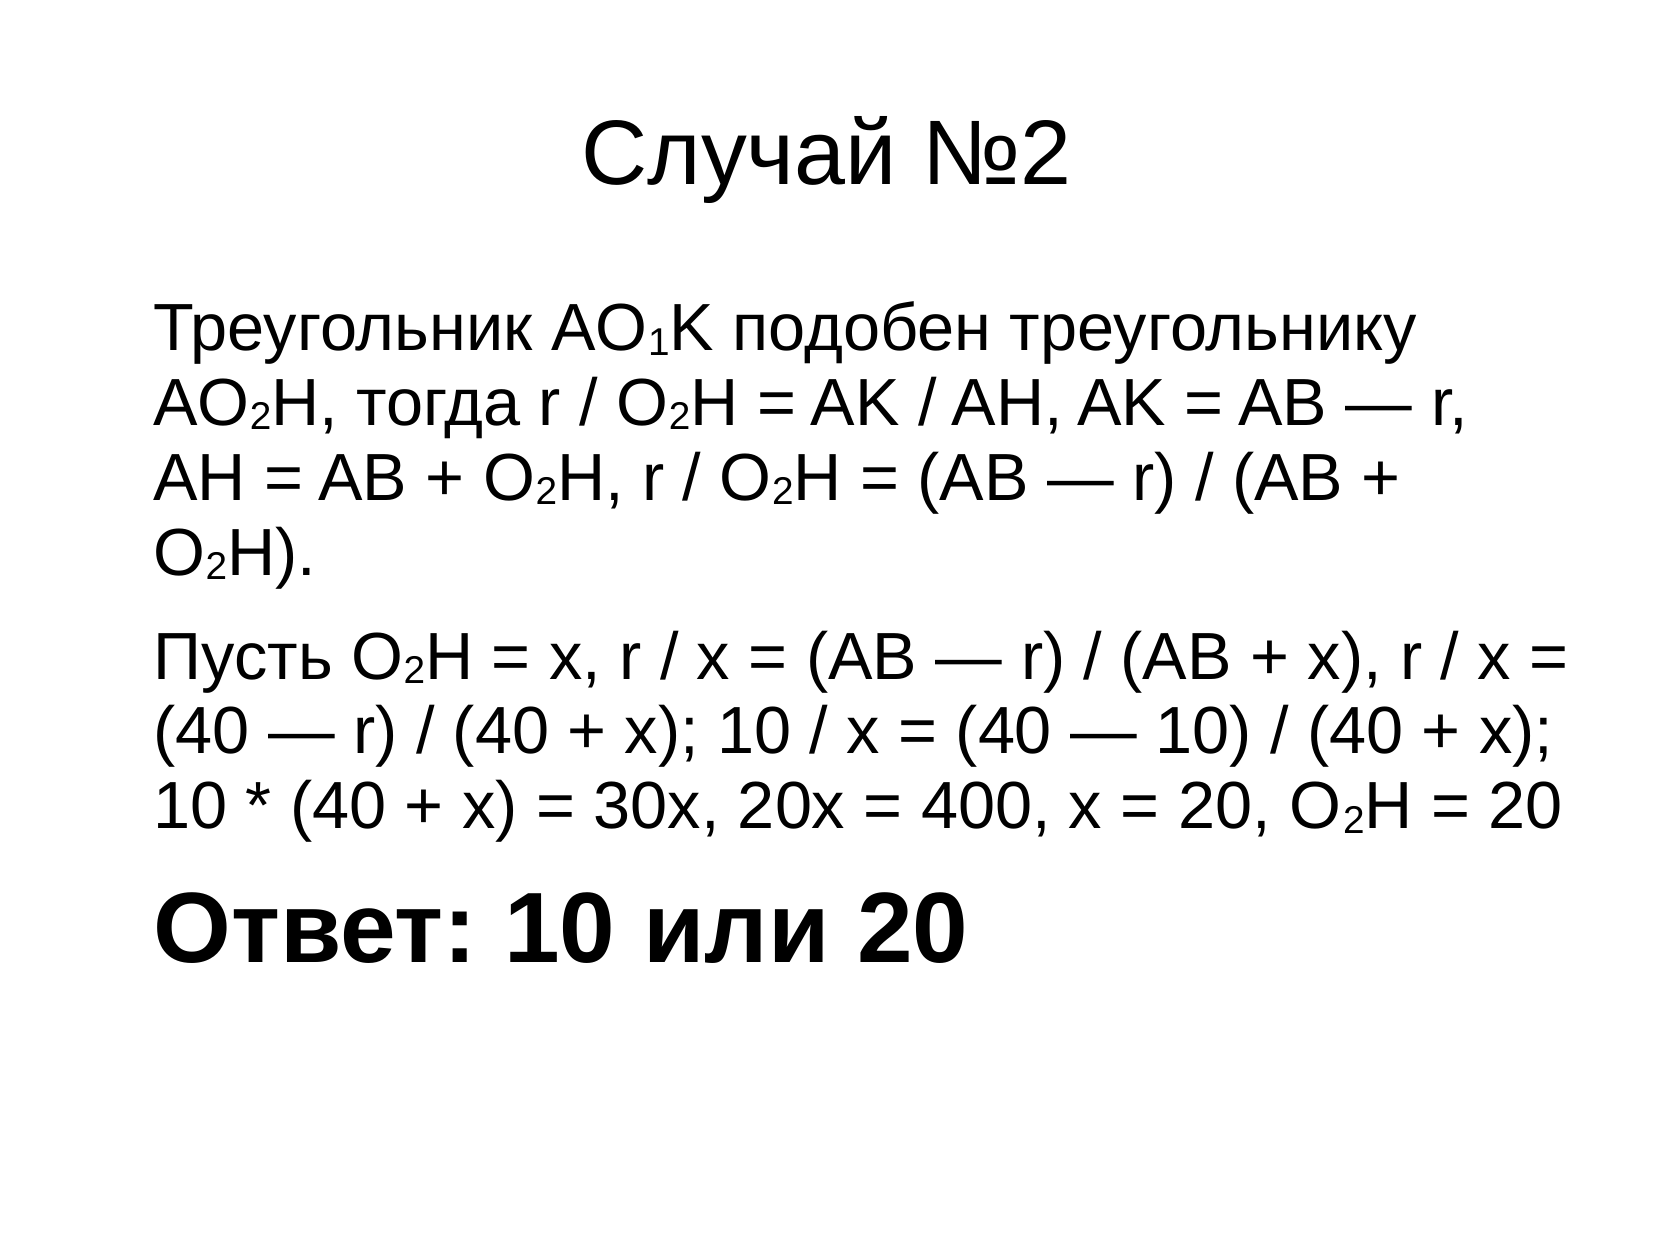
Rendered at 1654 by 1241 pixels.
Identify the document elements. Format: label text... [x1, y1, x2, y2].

title Случай №2 [82, 49, 1571, 257]
list Треугольник AO1K подобен треугольнику AO2H, тогда r / O2H = AK / AH, AK = AB — r, AH = AB + O2H, r / O2H = (AB — r) / (AB + O2H). Пусть O2H = x, r / x = (AB — r) / (AB + x), r / x = (40 — r) / (40 + x); 10 / x = (40 — 10) / (40 + x); 10 * (40 + x) = 30x, 20x = 400, x = 20, O2H = 20 Ответ: 10 или 20 [82, 290, 1571, 1109]
